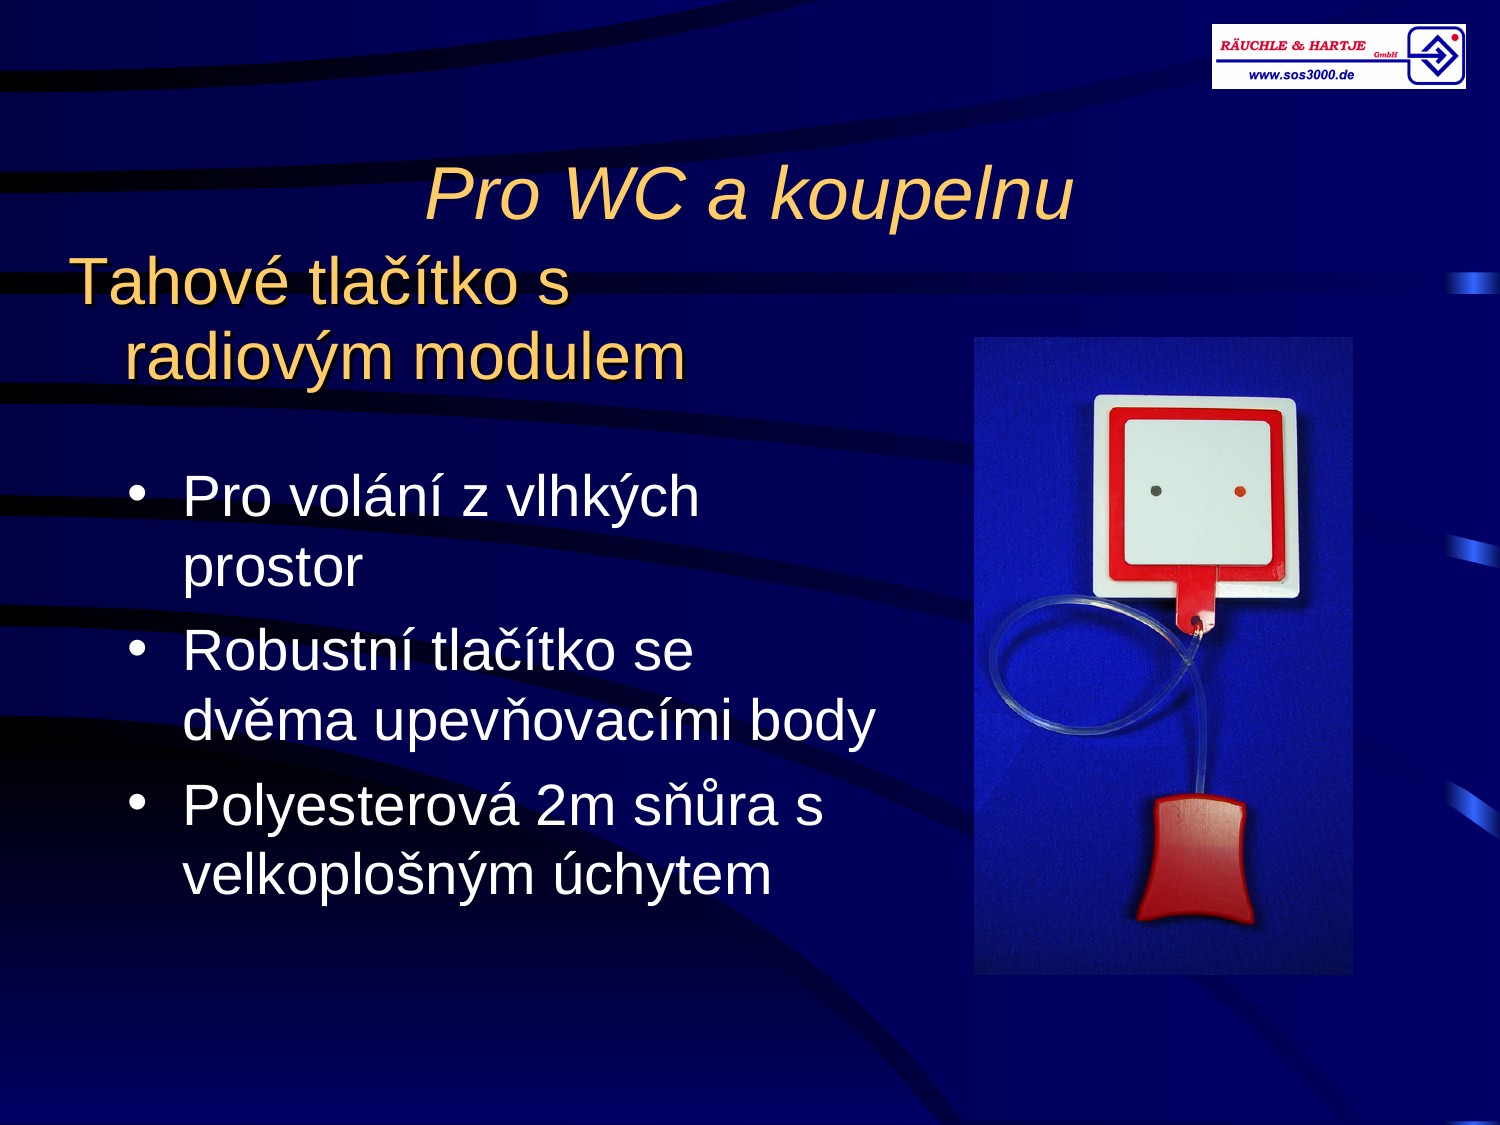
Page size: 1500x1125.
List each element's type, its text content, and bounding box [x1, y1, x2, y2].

text_box Pro volání z vlhkých prostor Robustní tlačítko se dvěma upevňovacími body Polyesterová 2m sňůra s velkoplošným úchytem [112, 450, 900, 916]
picture [974, 337, 1353, 976]
list Tahové tlačítko s radiovým modulem [53, 236, 857, 412]
picture [1212, 24, 1466, 89]
title Pro WC a koupelnu [112, 99, 1388, 288]
